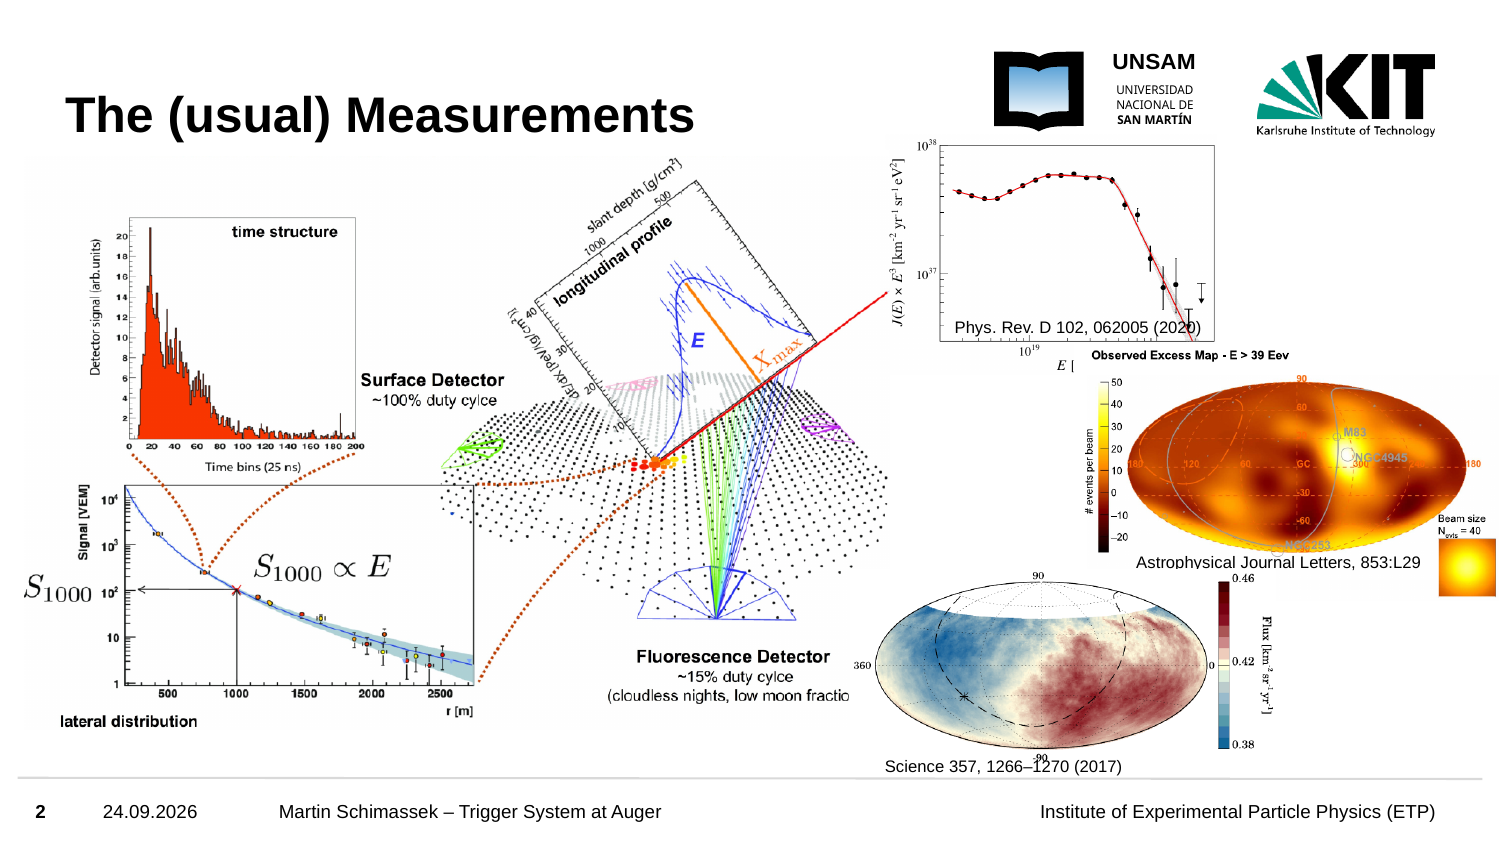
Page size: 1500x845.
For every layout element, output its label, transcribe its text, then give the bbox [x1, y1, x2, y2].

text_box Astrophysical Journal Letters, 853:L29 [1121, 527, 1473, 584]
text_box Phys. Rev. D 102, 062005 (2020) [939, 310, 1246, 362]
title The (usual) Measurements [64, 48, 1192, 144]
slide_number <number> [35, 778, 89, 844]
picture [9, 134, 1499, 766]
text_box Science 357, 1266–1270 (2017) [870, 750, 1201, 789]
slide_number 01.11.2021 [102, 778, 272, 844]
picture [1257, 54, 1435, 137]
